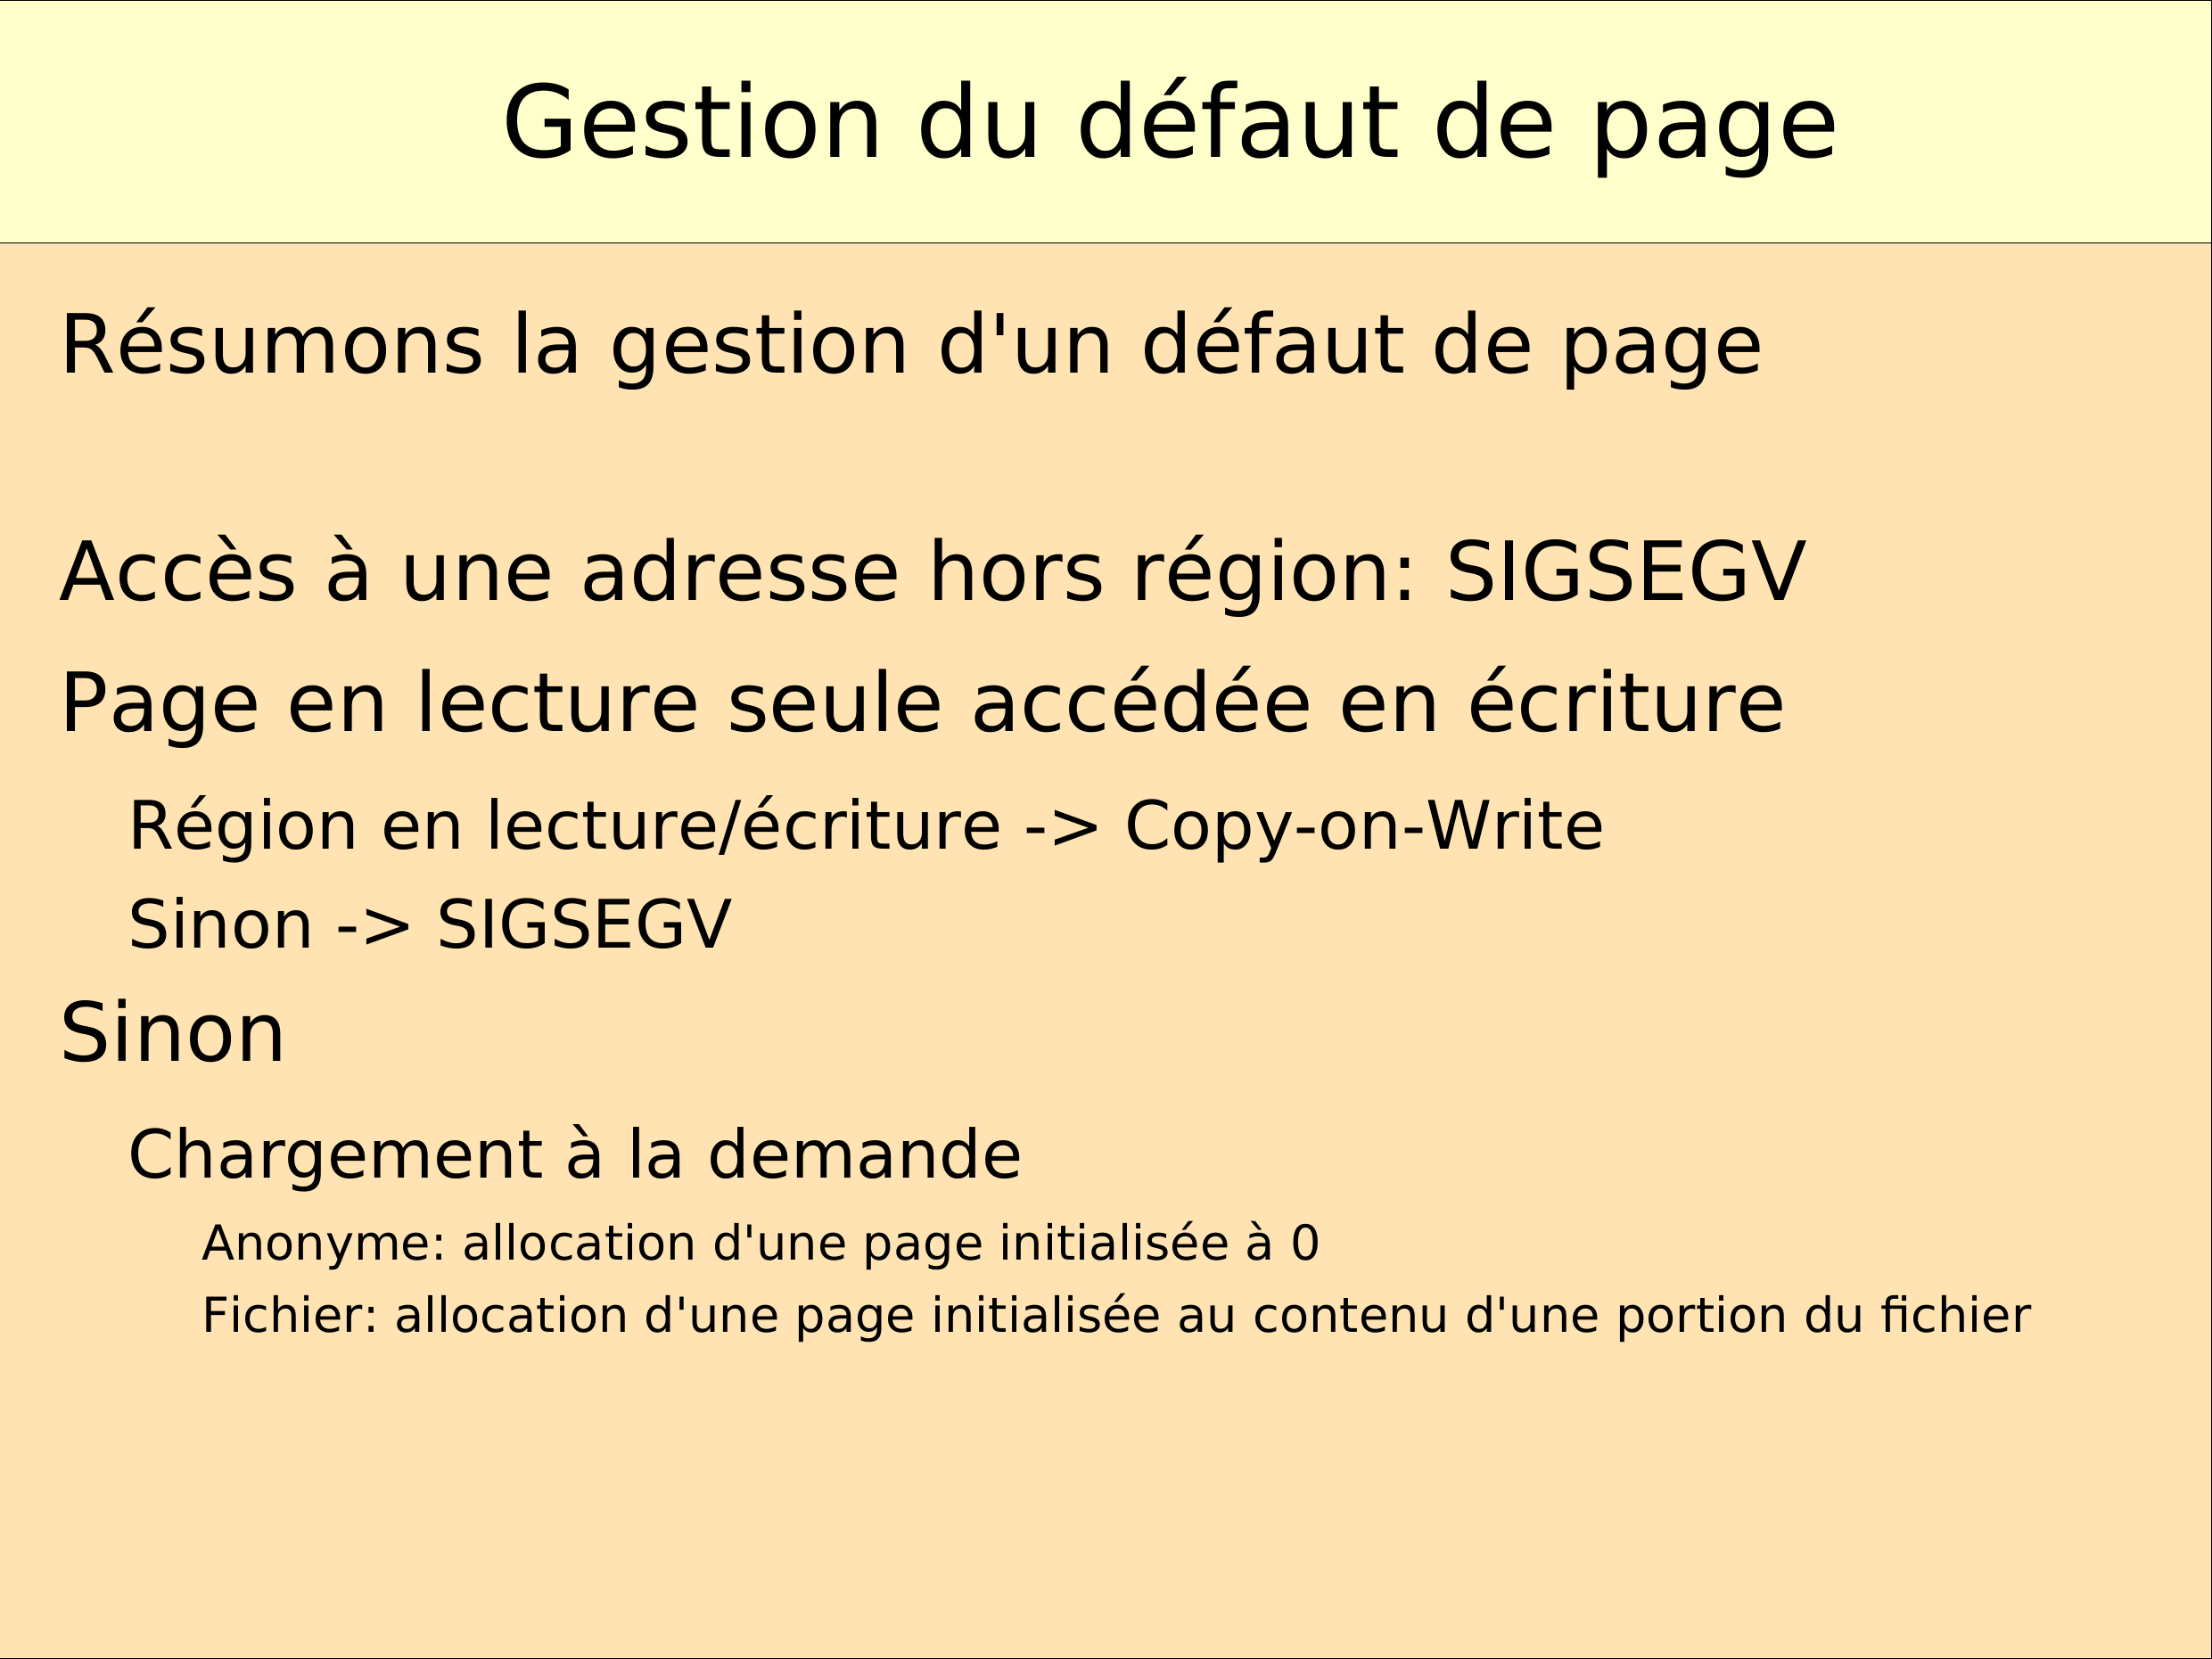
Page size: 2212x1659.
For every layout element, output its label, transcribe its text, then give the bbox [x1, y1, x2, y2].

list Résumons la gestion d'un défaut de page Accès à une adresse hors région: SIGSEGV Page en lecture seule accédée en écriture Région en lecture/écriture -> Copy-on-Write Sinon -> SIGSEGV Sinon Chargement à la demande Anonyme: allocation d'une page initialisée à 0 Fichier: allocation d'une page initialisée au contenu d'une portion du fichier [44, 297, 2134, 1570]
title Gestion du défaut de page [312, 42, 2030, 203]
